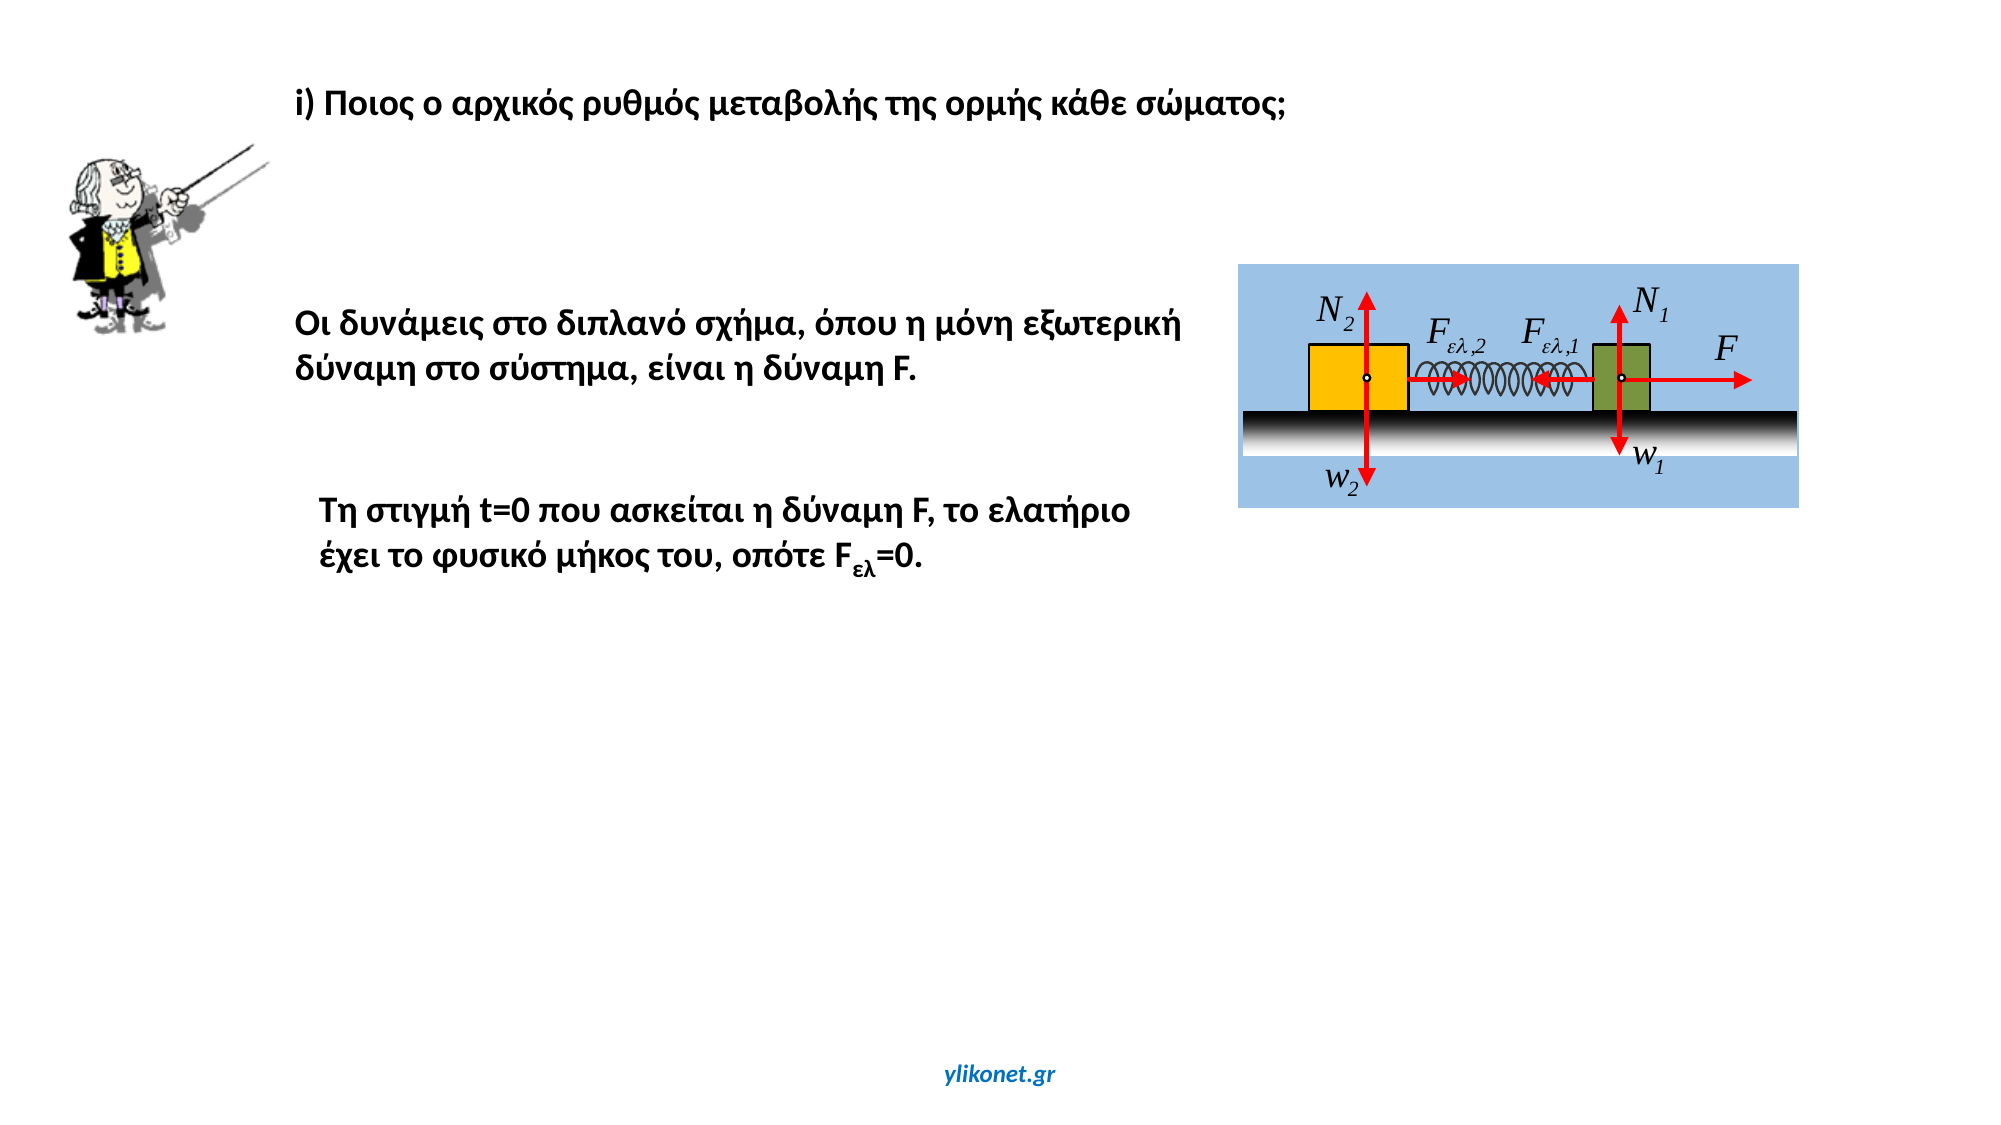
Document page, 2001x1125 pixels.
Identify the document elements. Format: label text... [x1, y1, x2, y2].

chart [1238, 264, 1799, 509]
picture [56, 139, 258, 332]
text_box Οι δυνάμεις στο διπλανό σχήμα, όπου η μόνη εξωτερική δύναμη στο σύστημα, είναι η δύναμη F. [279, 290, 1217, 397]
text_box ylikonet.gr [683, 1042, 1317, 1103]
text_box i) Ποιος ο αρχικός ρυθμός μεταβολής της ορμής κάθε σώματος; [279, 70, 1371, 132]
text_box Τη στιγμή t=0 που ασκείται η δύναμη F, το ελατήριο έχει το φυσικό μήκος του, οπότε Fελ=0. [303, 477, 1193, 584]
